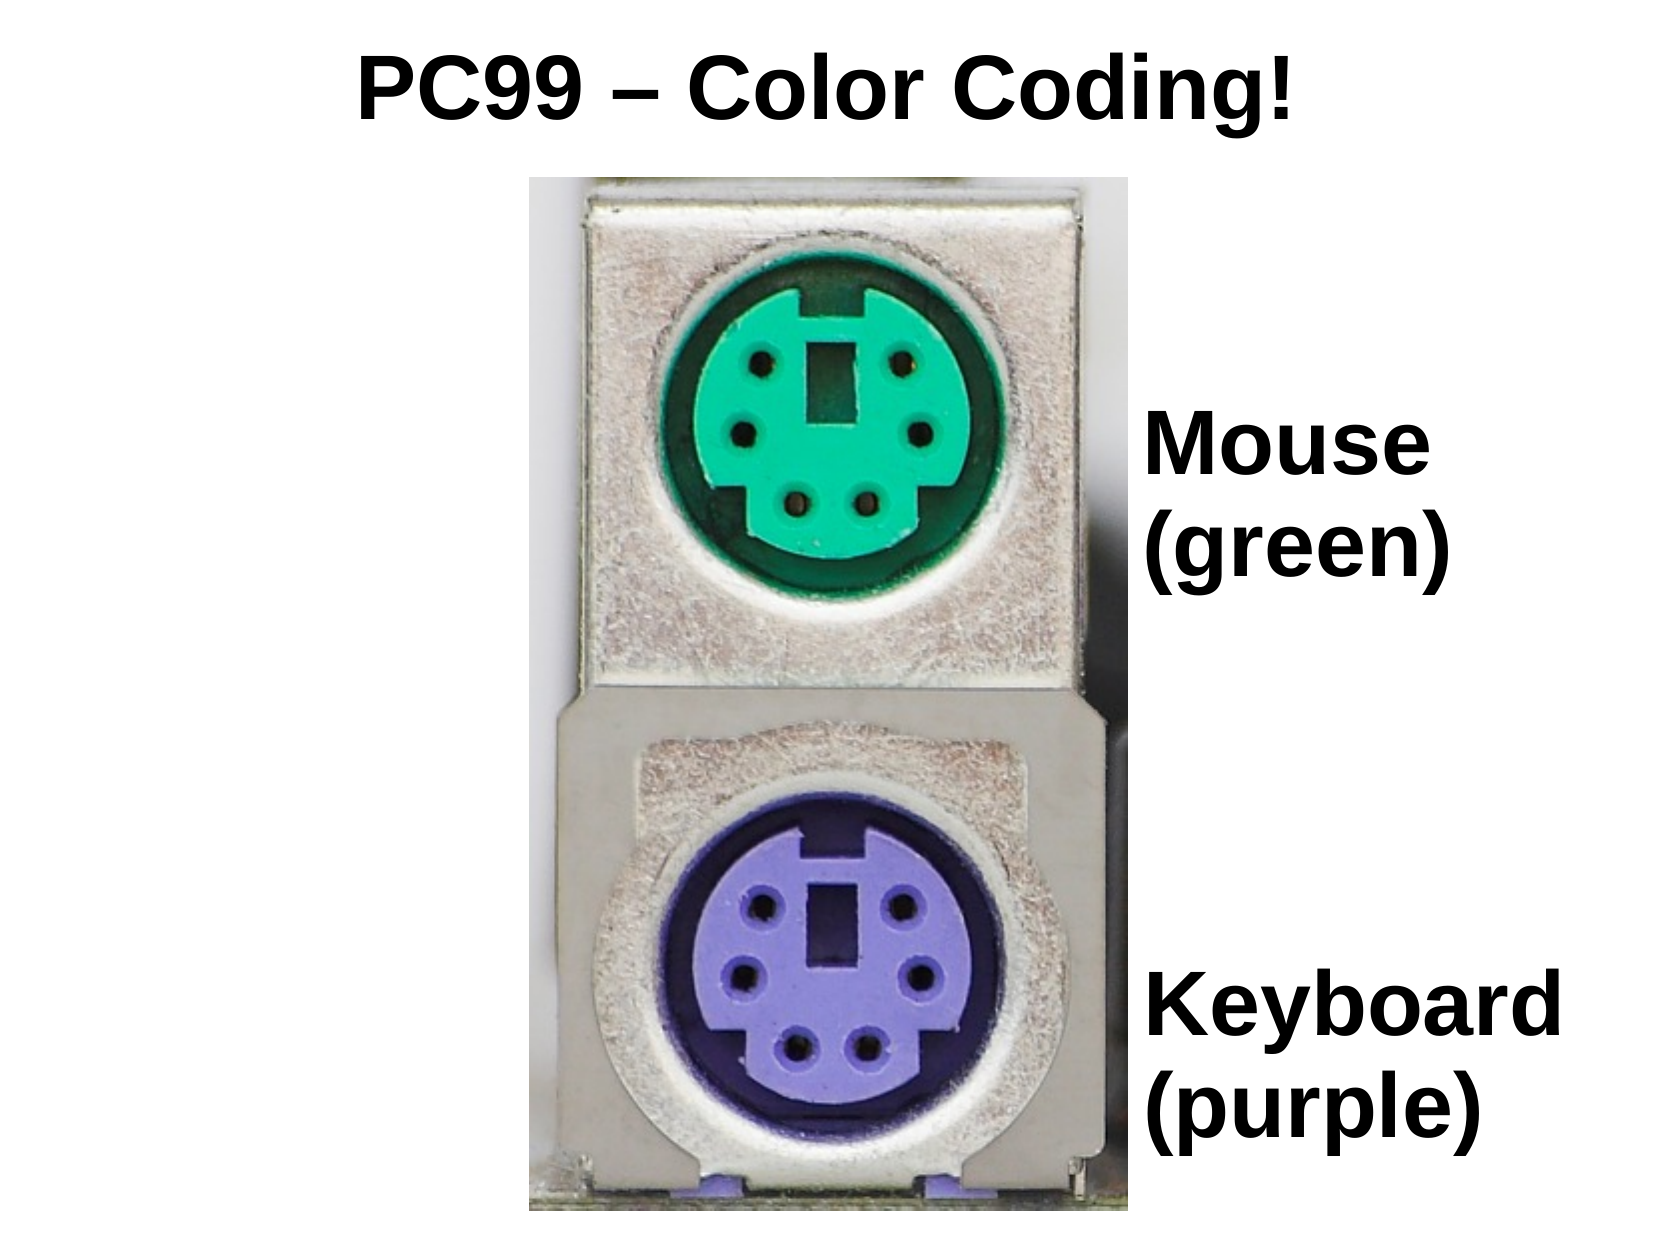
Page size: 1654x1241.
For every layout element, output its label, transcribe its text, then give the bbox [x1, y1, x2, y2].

text_box Mouse (green) [1127, 383, 1469, 604]
text_box Keyboard (purple) [1128, 944, 1582, 1165]
picture [529, 177, 1128, 1211]
title PC99 – Color Coding! [82, 36, 1571, 139]
